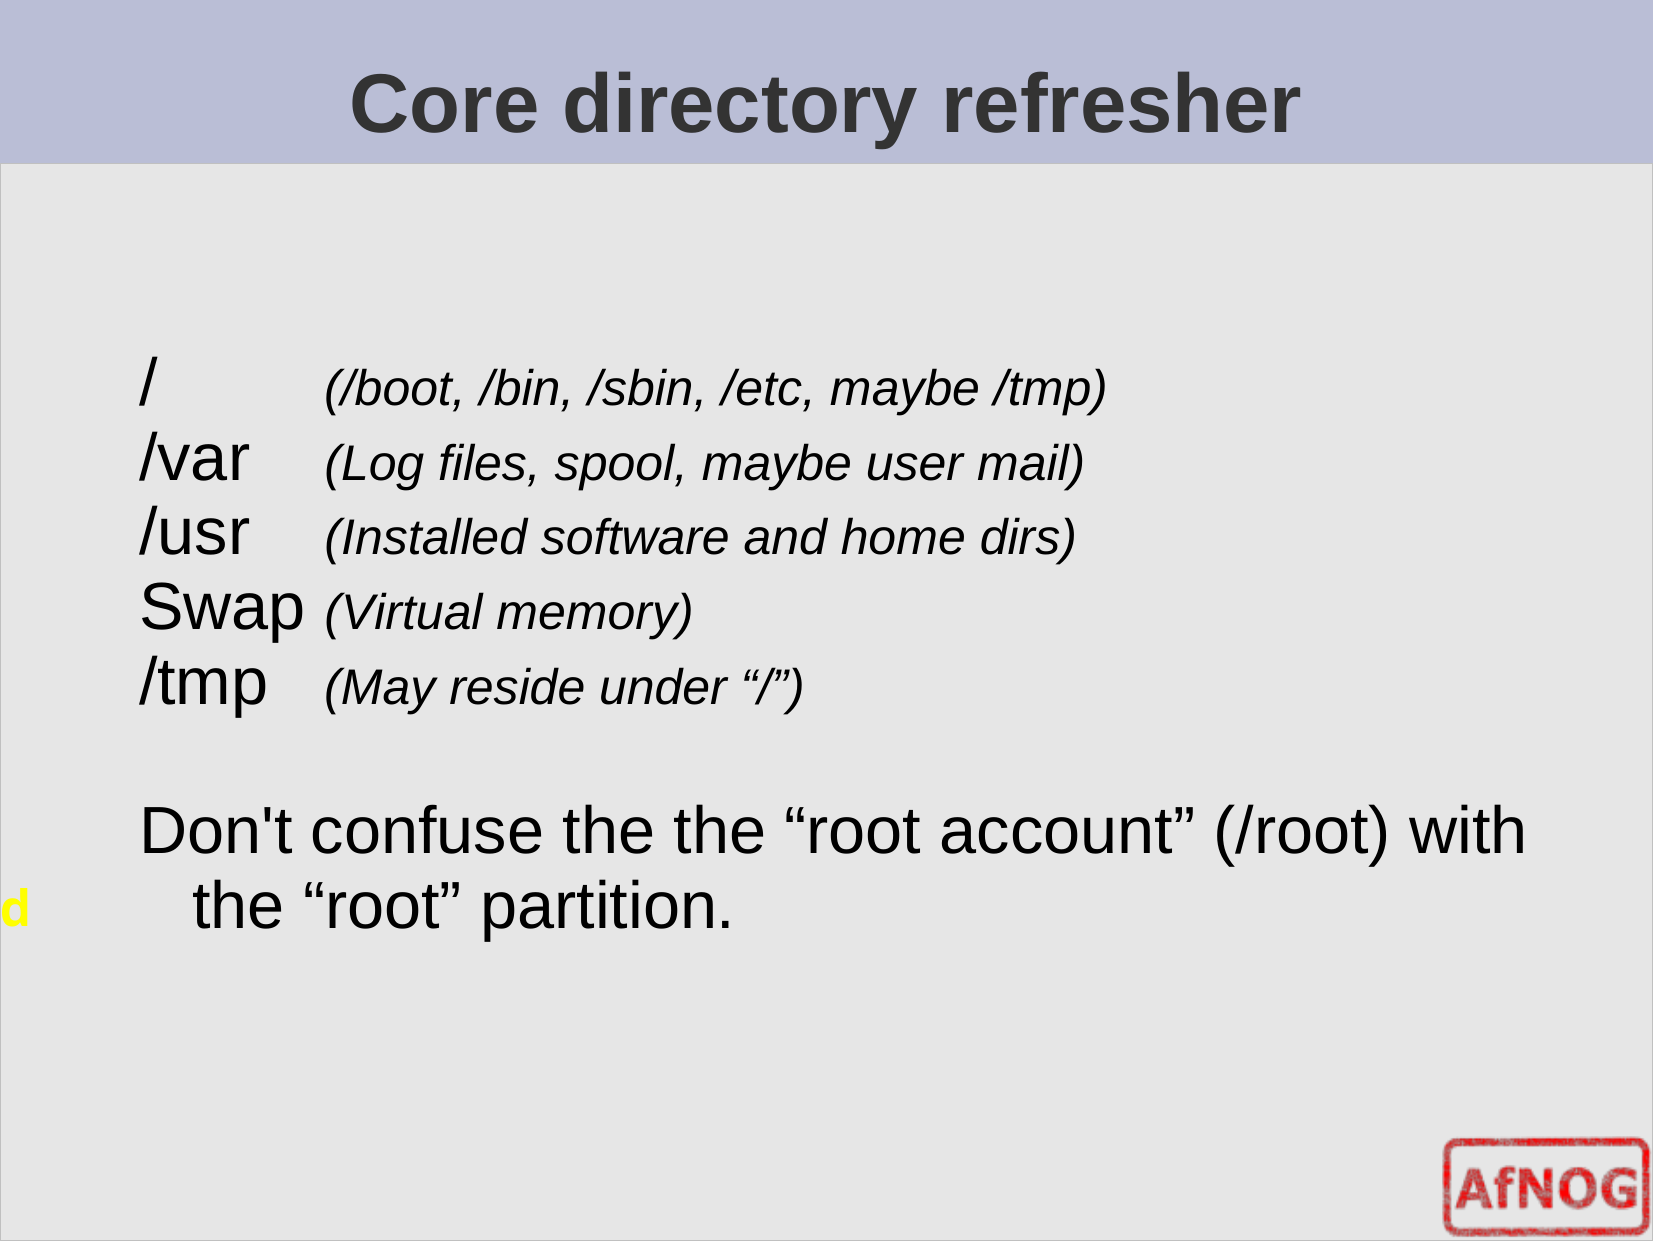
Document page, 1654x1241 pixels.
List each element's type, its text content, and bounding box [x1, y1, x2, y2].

title Core directory refresher [0, 0, 1653, 208]
picture [1441, 1135, 1653, 1241]
list / (/boot, /bin, /sbin, /etc, maybe /tmp) /var (Log files, spool, maybe user mail) /usr (Installed software and home dirs) Swap (Virtual memory) /tmp (May reside under “/”) Don't confuse the the “root account” (/root) with the “root” partition. [121, 344, 1534, 1127]
text_box d [0, 873, 1350, 1159]
